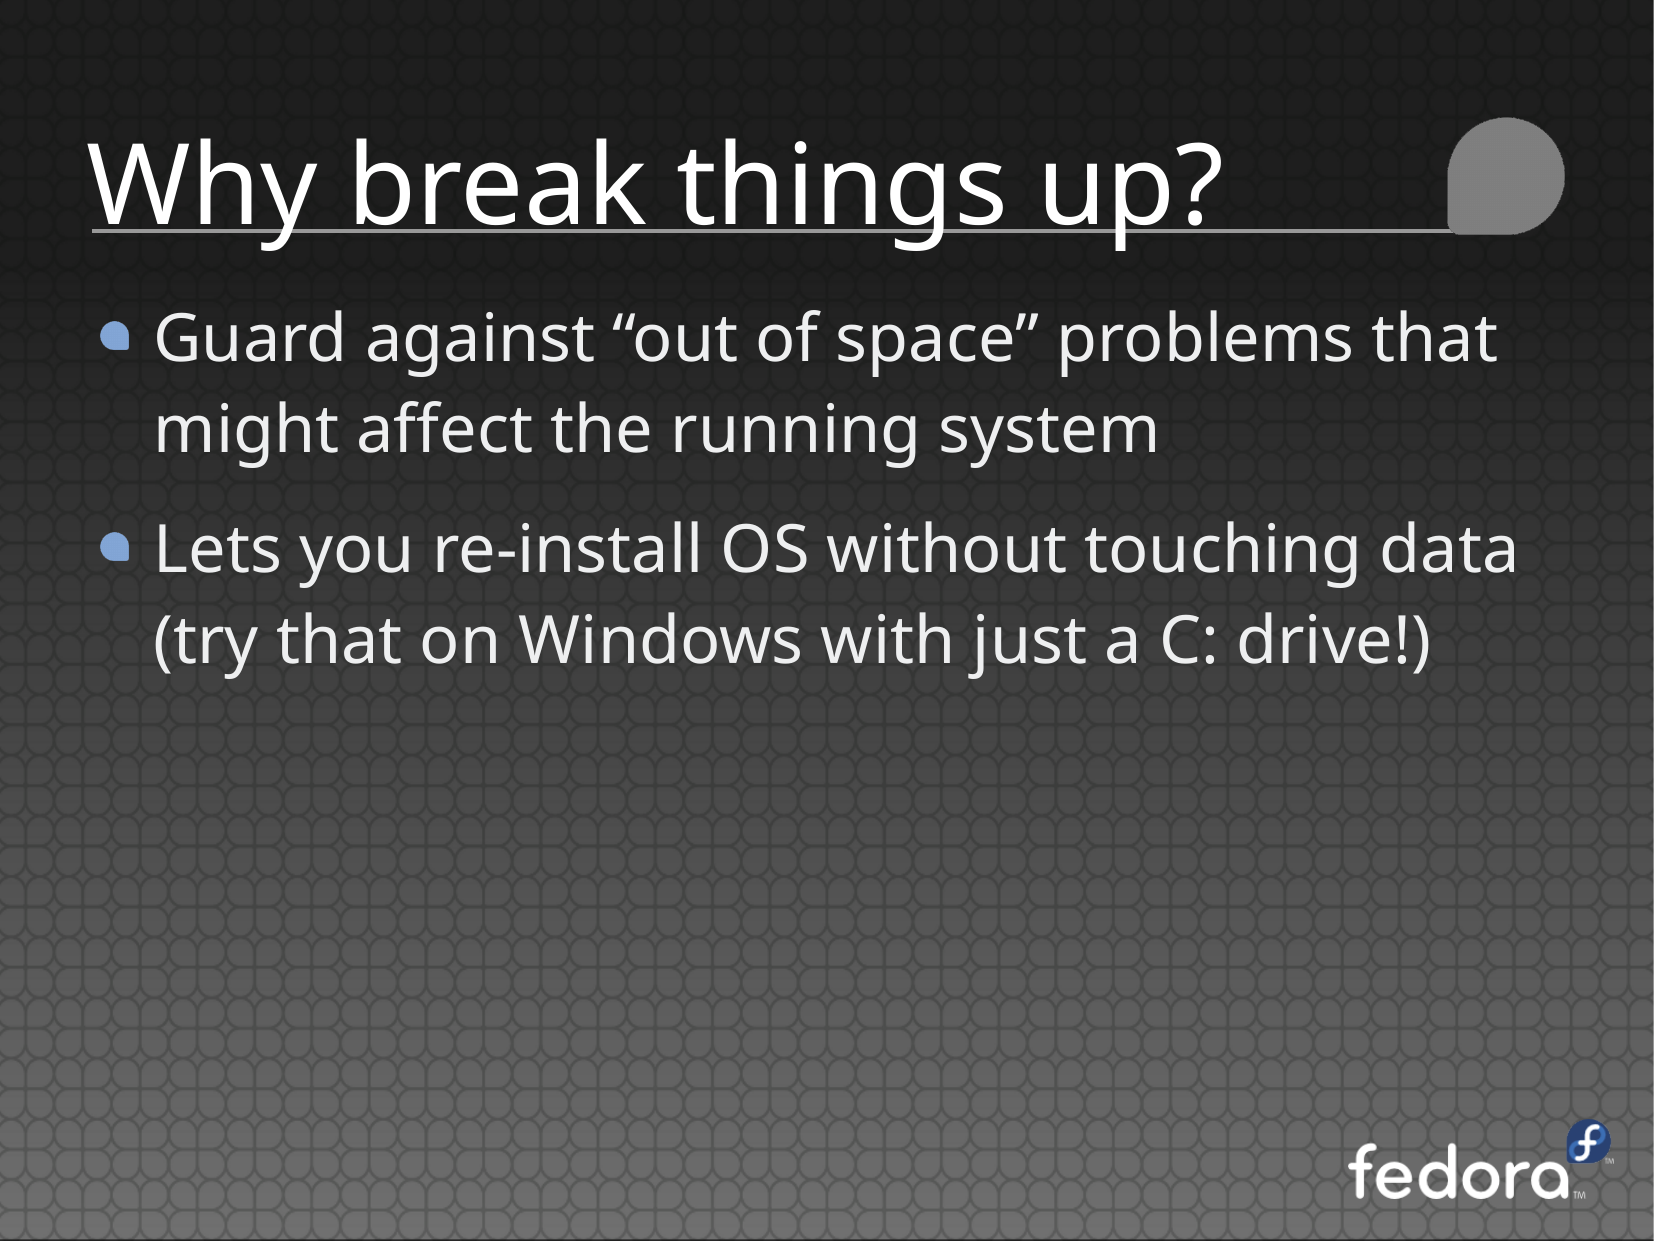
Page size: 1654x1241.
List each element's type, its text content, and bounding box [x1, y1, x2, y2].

list Guard against “out of space” problems that might affect the running system Lets you re-install OS without touching data (try that on Windows with just a C: drive!) [82, 290, 1571, 1111]
picture [0, 0, 1654, 1241]
title Why break things up? [86, 110, 1576, 251]
